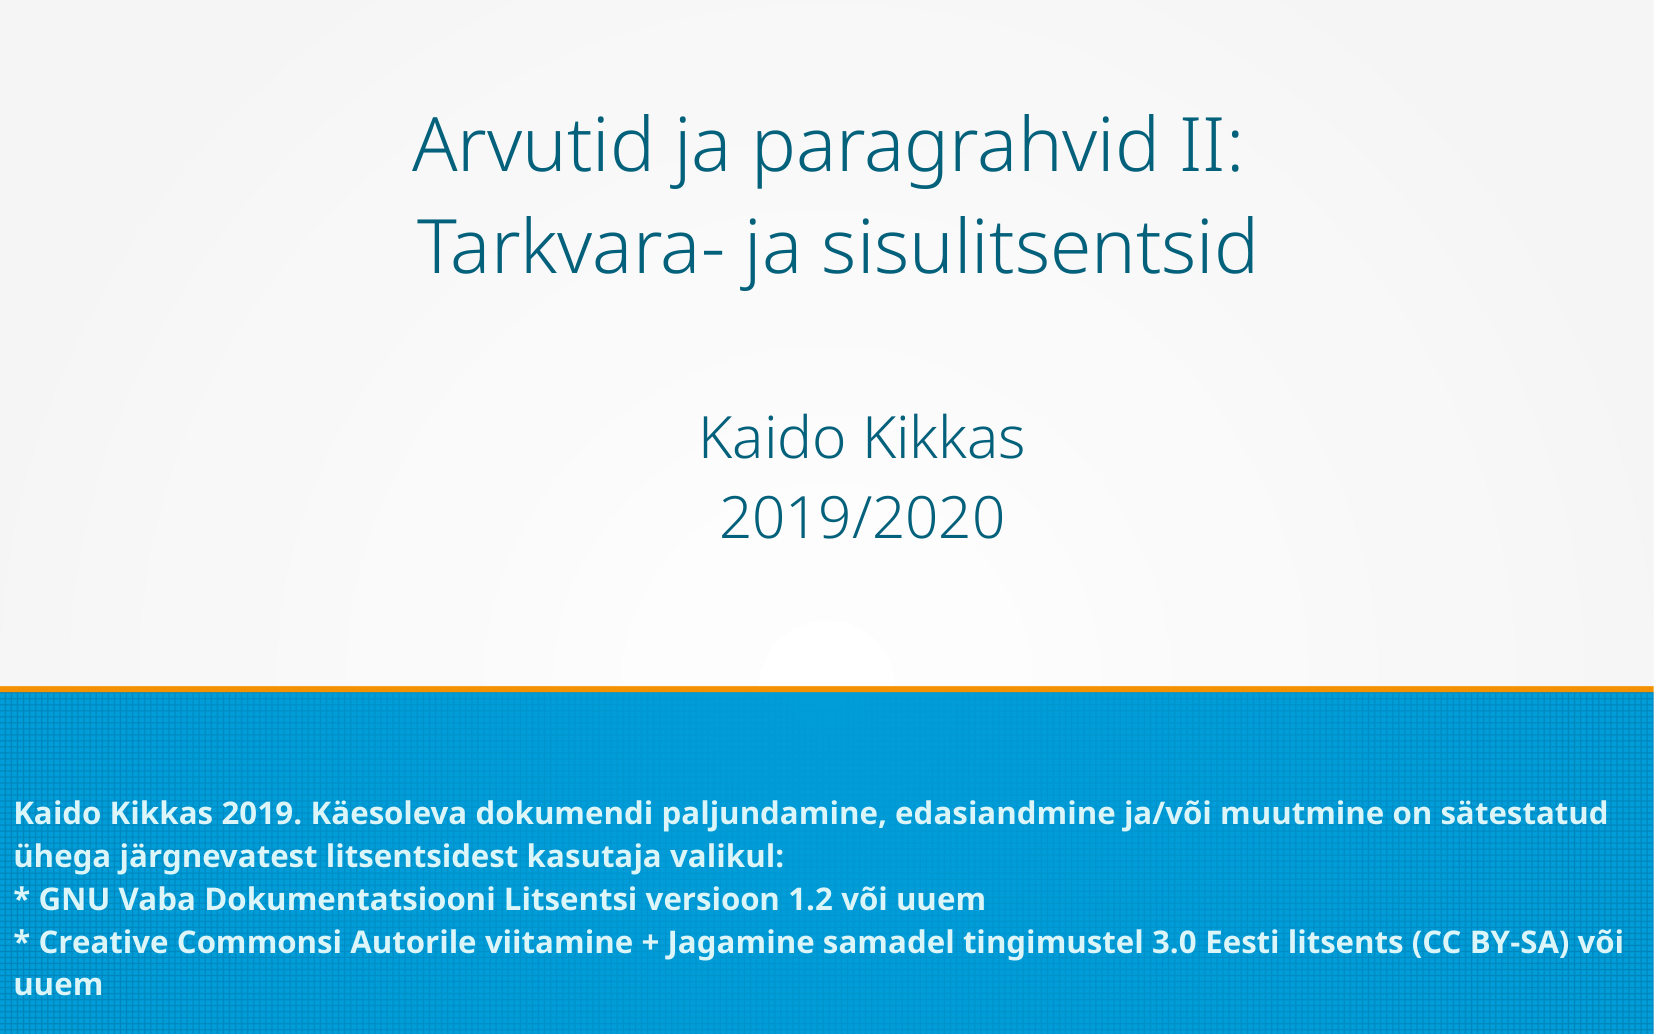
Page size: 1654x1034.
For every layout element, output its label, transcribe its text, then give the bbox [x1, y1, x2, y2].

title Kaido Kikkas 2019/2020 [342, 344, 1382, 556]
title Arvutid ja paragrahvid II: Tarkvara- ja sisulitsentsid [70, 37, 1607, 296]
subtitle Kaido Kikkas 2019. Käesoleva dokumendi paljundamine, edasiandmine ja/või muutmine on sätestatud ühega järgnevatest litsentsidest kasutaja valikul: * GNU Vaba Dokumentatsiooni Litsentsi versioon 1.2 või uuem * Creative Commonsi Autorile viitamine + Jagamine samadel tingimustel 3.0 Eesti litsents (CC BY-SA) või uuem [13, 791, 1630, 1004]
picture [0, 0, 1654, 692]
